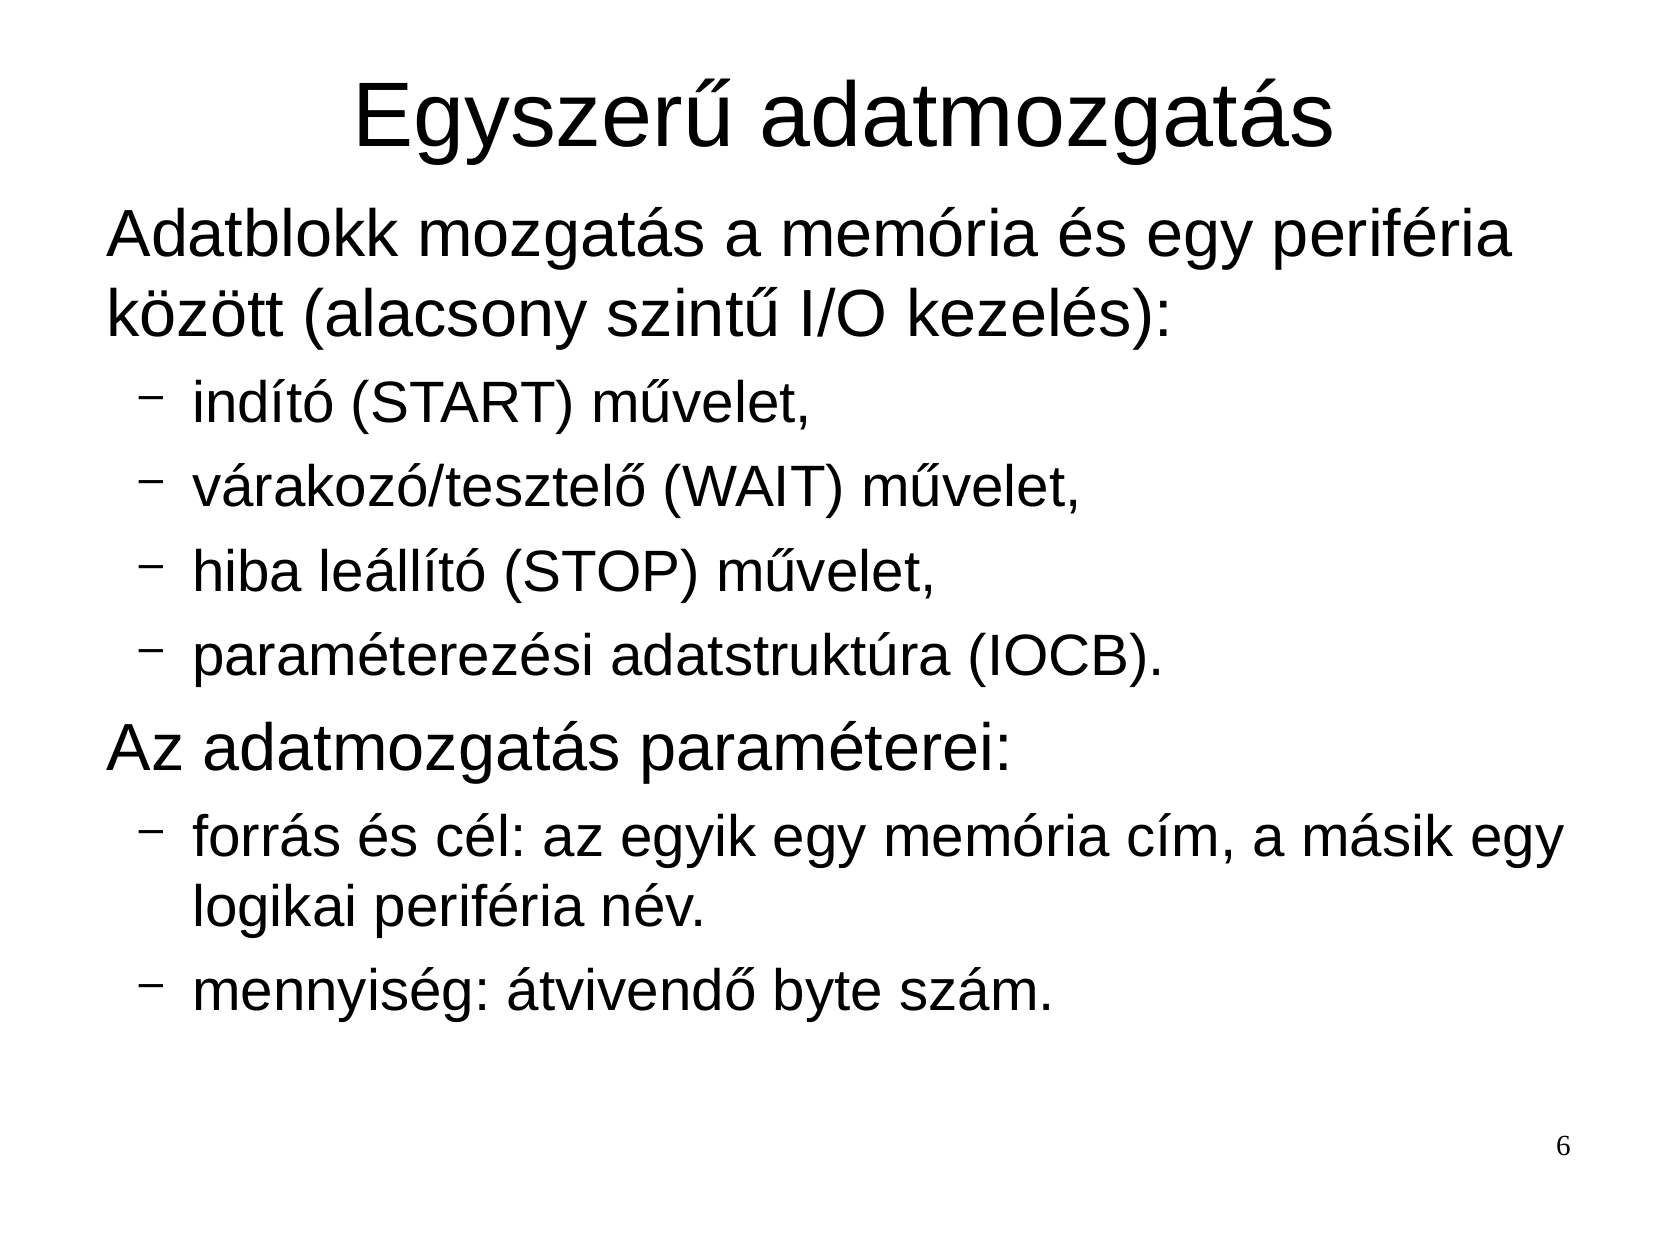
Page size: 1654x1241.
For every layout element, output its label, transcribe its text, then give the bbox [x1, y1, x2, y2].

list Adatblokk mozgatás a memória és egy periféria között (alacsony szintű I/O kezelés): indító (START) művelet, várakozó/tesztelő (WAIT) művelet, hiba leállító (STOP) művelet, paraméterezési adatstruktúra (IOCB). Az adatmozgatás paraméterei: forrás és cél: az egyik egy memória cím, a másik egy logikai periféria név. mennyiség: átvivendő byte szám. [35, 181, 1654, 1163]
title Egyszerű adatmozgatás [124, 6, 1530, 181]
